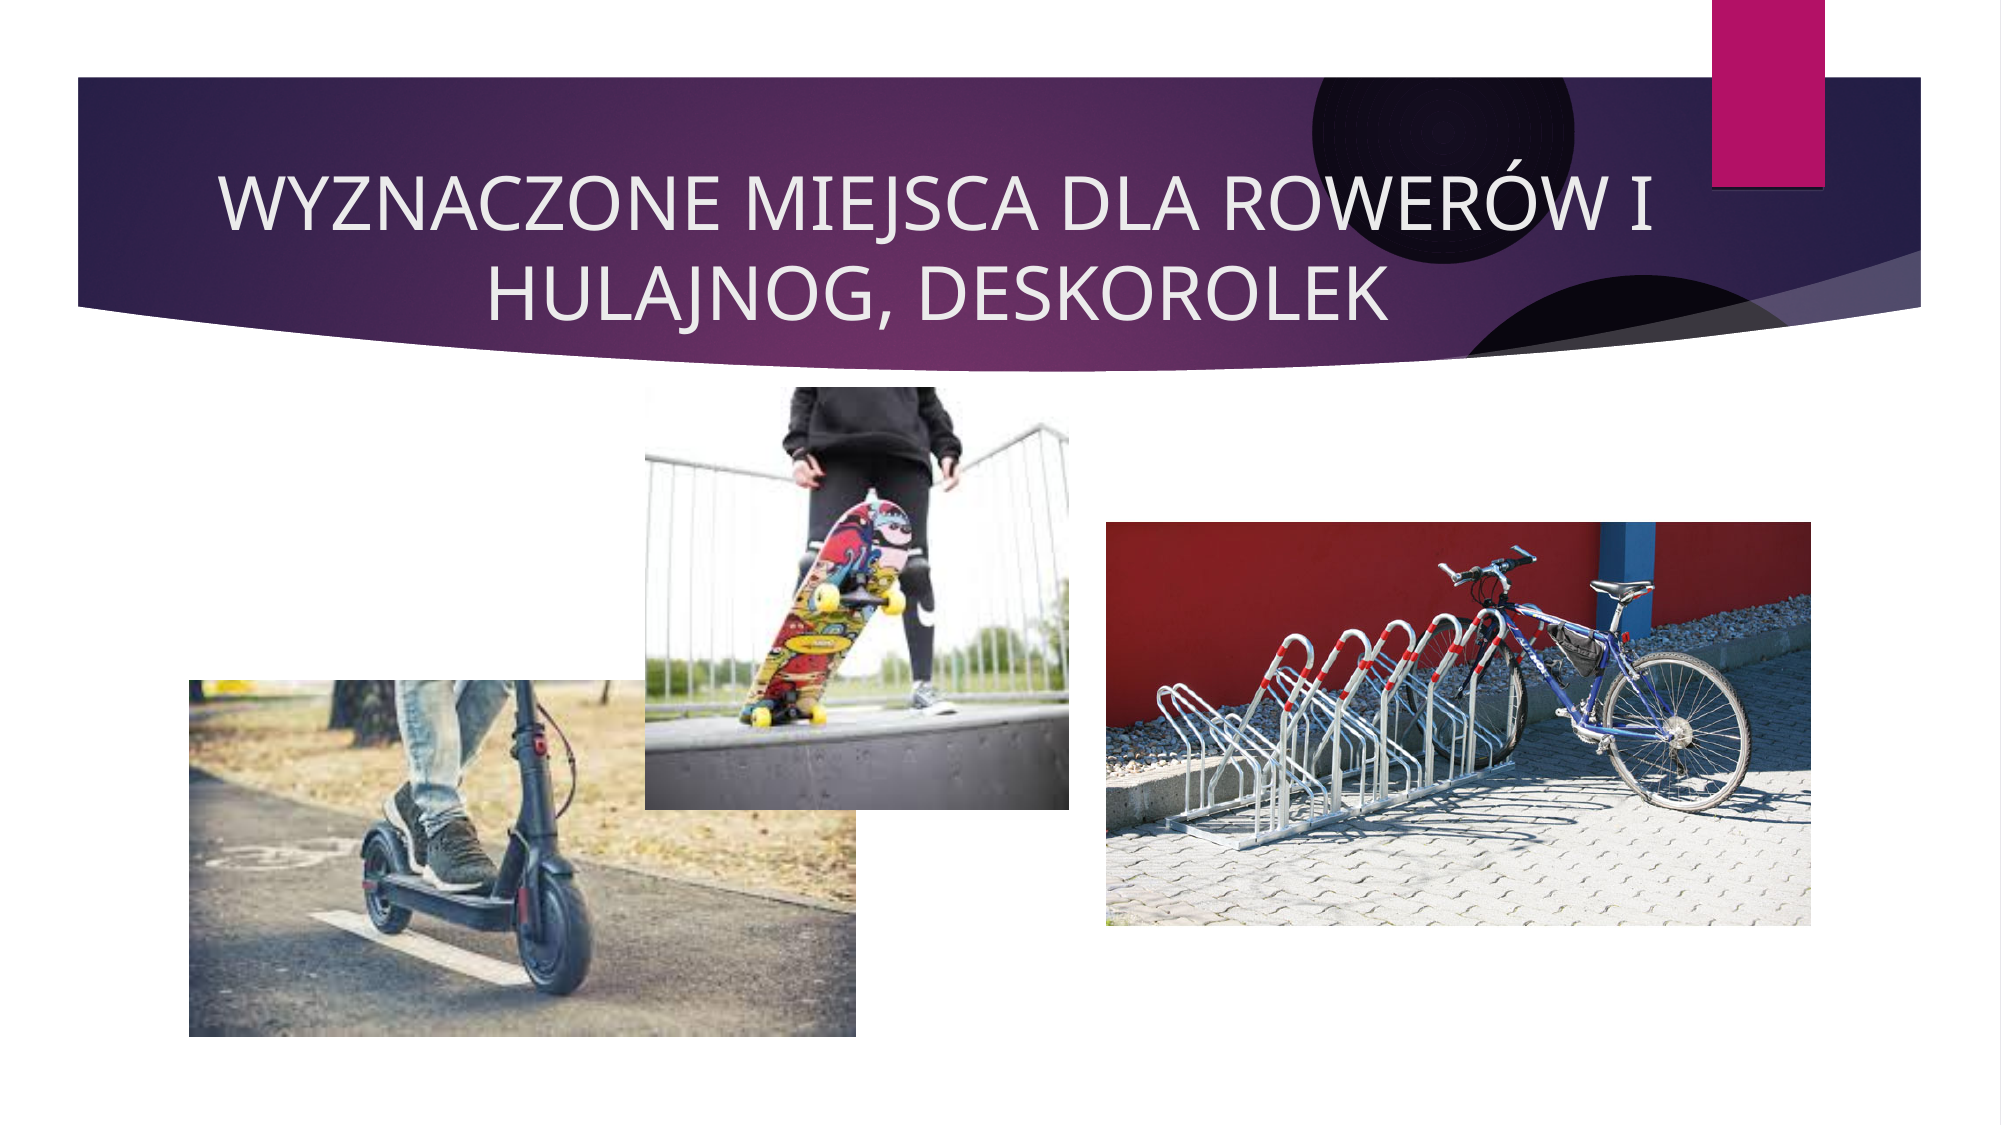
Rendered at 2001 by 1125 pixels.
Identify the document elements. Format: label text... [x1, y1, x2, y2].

picture [1106, 371, 1811, 1076]
title WYZNACZONE MIEJSCA DLA ROWERÓW I HULAJNOG, DESKOROLEK [189, 88, 1685, 402]
picture [189, 387, 1069, 1037]
